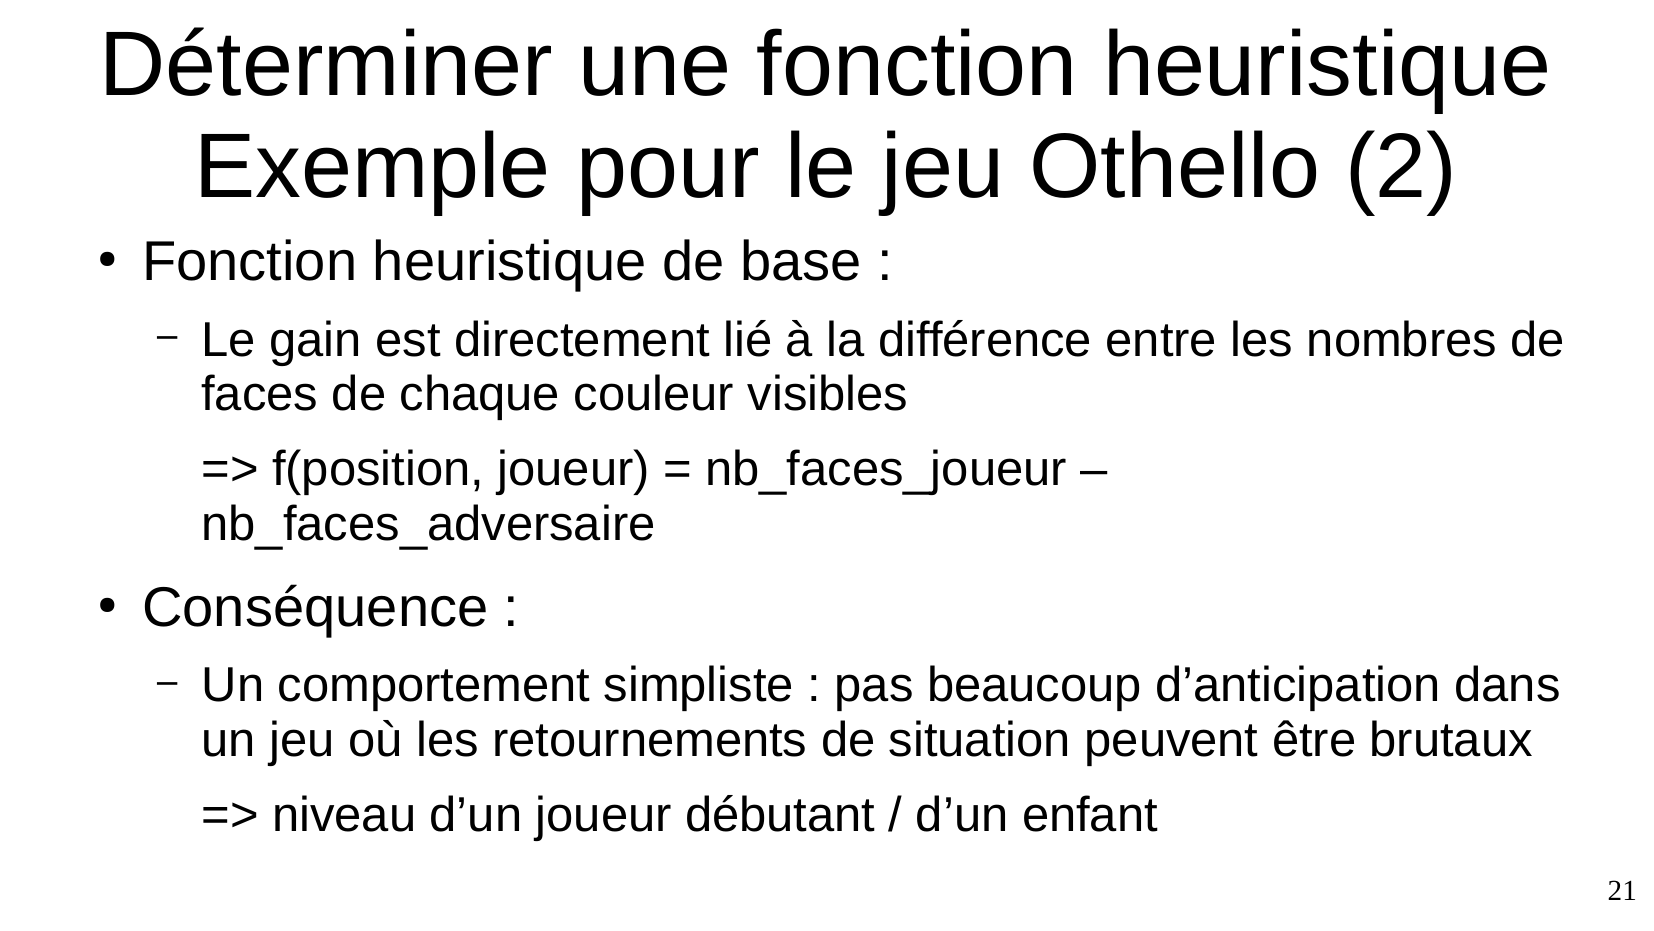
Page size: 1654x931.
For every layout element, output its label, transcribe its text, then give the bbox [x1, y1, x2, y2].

title Déterminer une fonction heuristique Exemple pour le jeu Othello (2) [82, 12, 1571, 218]
list Fonction heuristique de base : Le gain est directement lié à la différence entre les nombres de faces de chaque couleur visibles => f(position, joueur) = nb_faces_joueur – nb_faces_adversaire Conséquence : Un comportement simpliste : pas beaucoup d’anticipation dans un jeu où les retournements de situation peuvent être brutaux => niveau d’un joueur débutant / d’un enfant [82, 229, 1571, 863]
